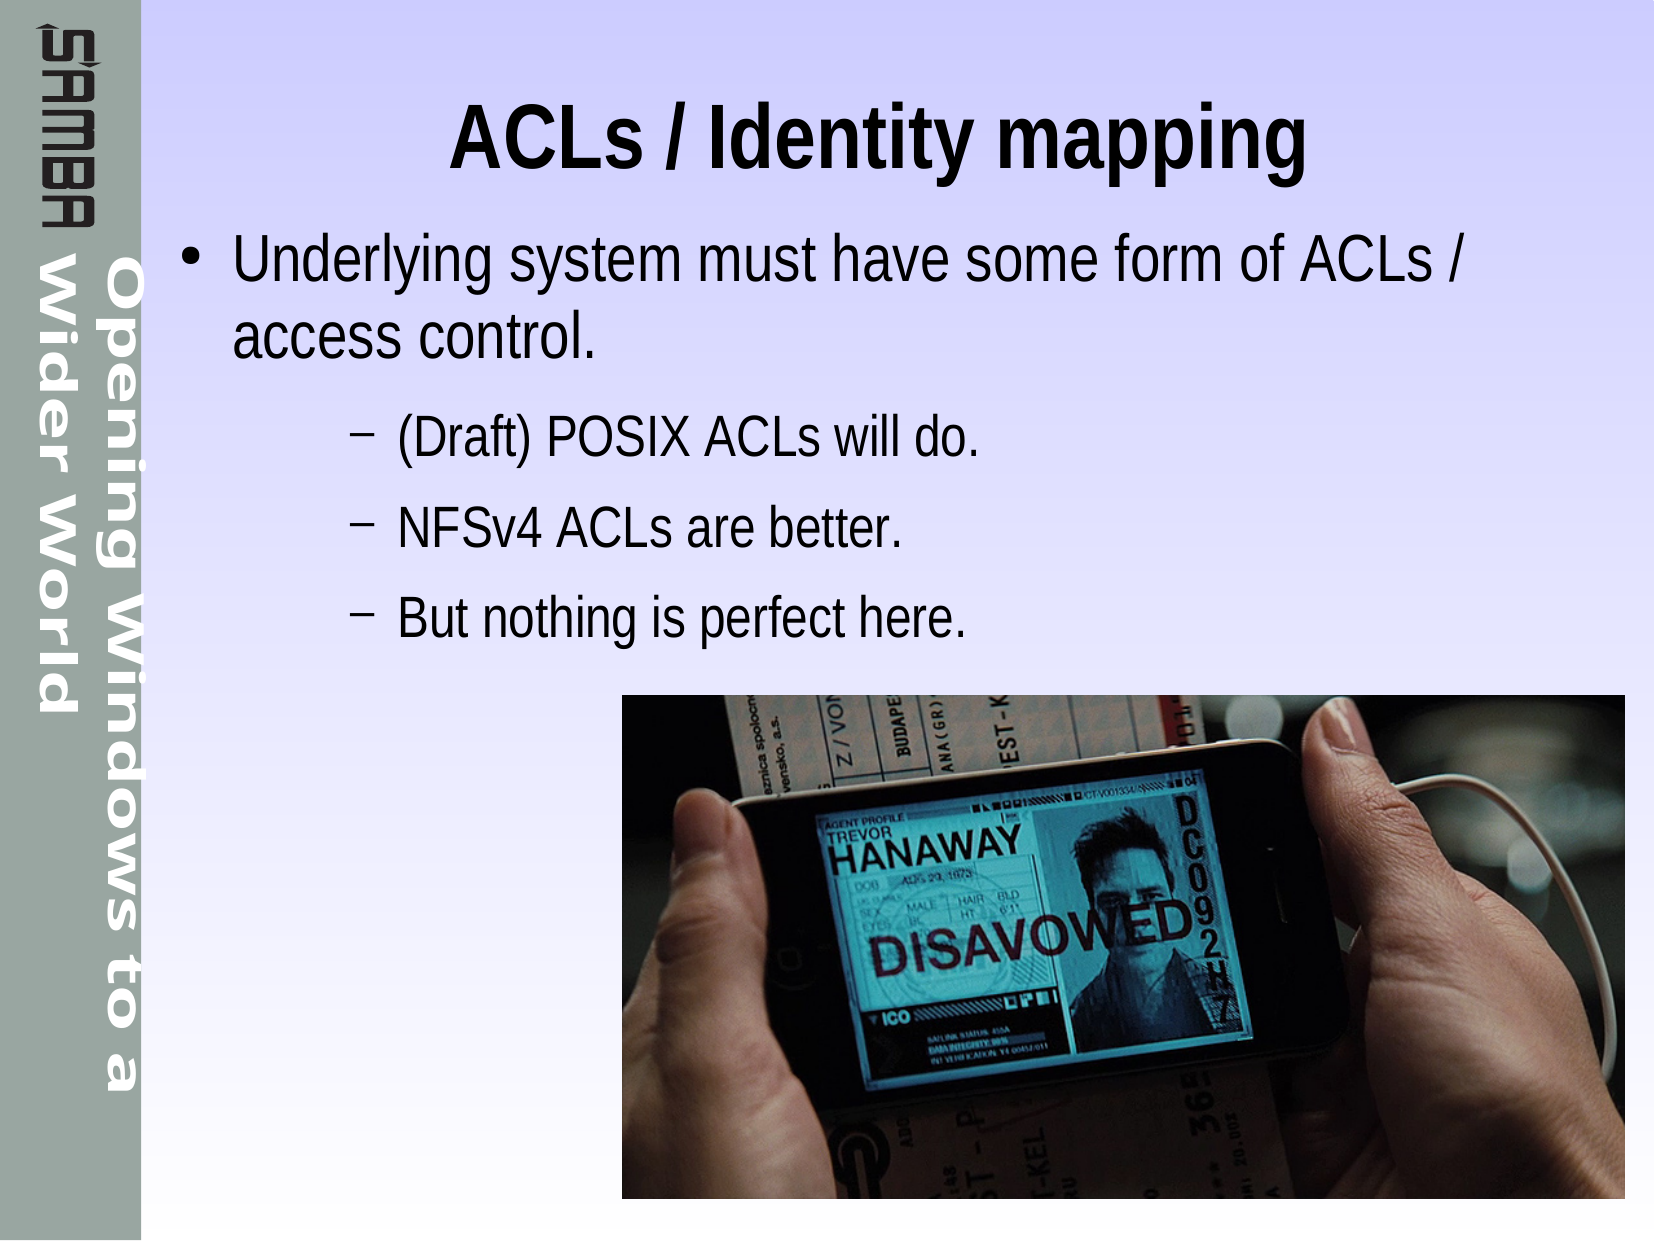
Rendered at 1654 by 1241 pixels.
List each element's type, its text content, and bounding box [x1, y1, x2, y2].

list Underlying system must have some form of ACLs / access control. (Draft) POSIX ACLs will do. NFSv4 ACLs are better. But nothing is perfect here. [161, 219, 1574, 1128]
picture [622, 695, 1625, 1199]
title ACLs / Identity mapping [173, 31, 1586, 239]
